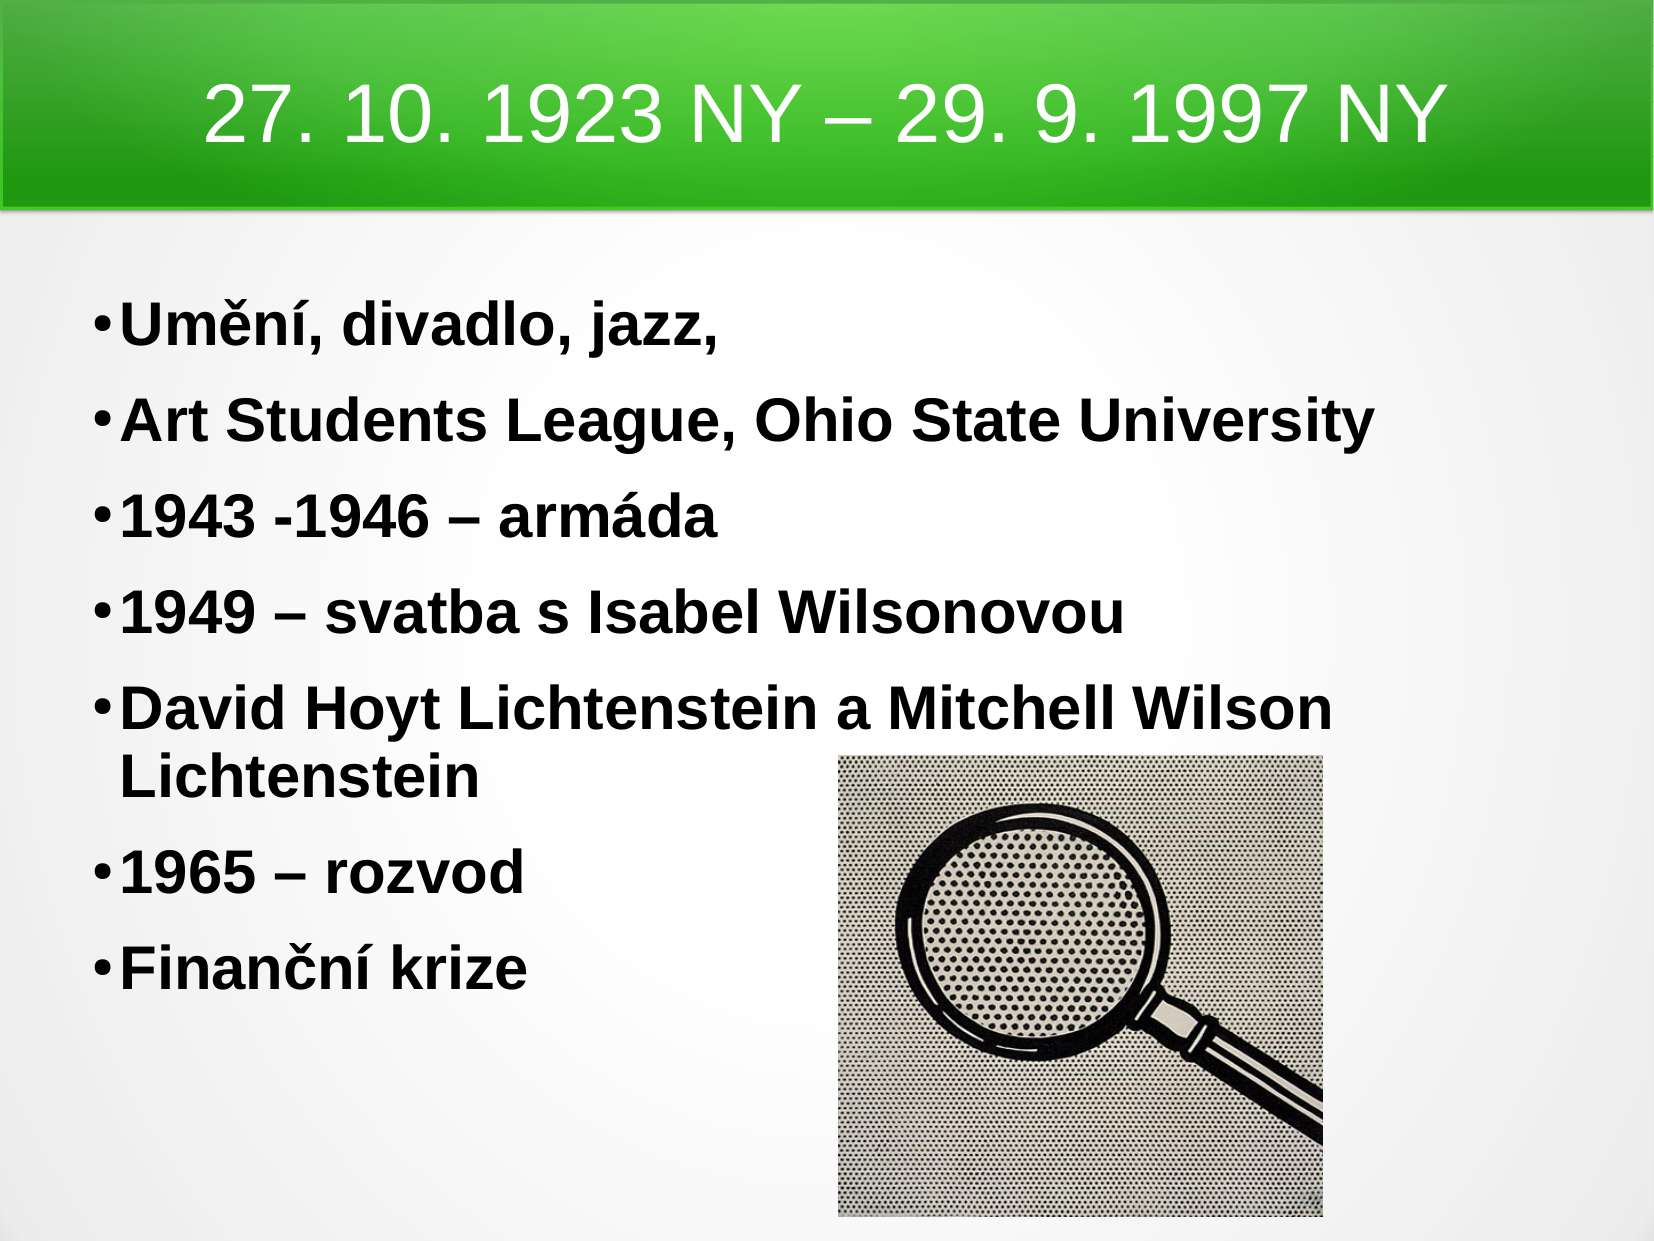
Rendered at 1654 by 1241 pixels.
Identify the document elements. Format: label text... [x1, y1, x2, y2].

list Umění, divadlo, jazz, Art Students League, Ohio State University 1943 -1946 – armáda 1949 – svatba s Isabel Wilsonovou David Hoyt Lichtenstein a Mitchell Wilson Lichtenstein 1965 – rozvod Finanční krize [82, 290, 1538, 1010]
title 27. 10. 1923 NY – 29. 9. 1997 NY [82, 49, 1571, 179]
picture [838, 755, 1323, 1217]
